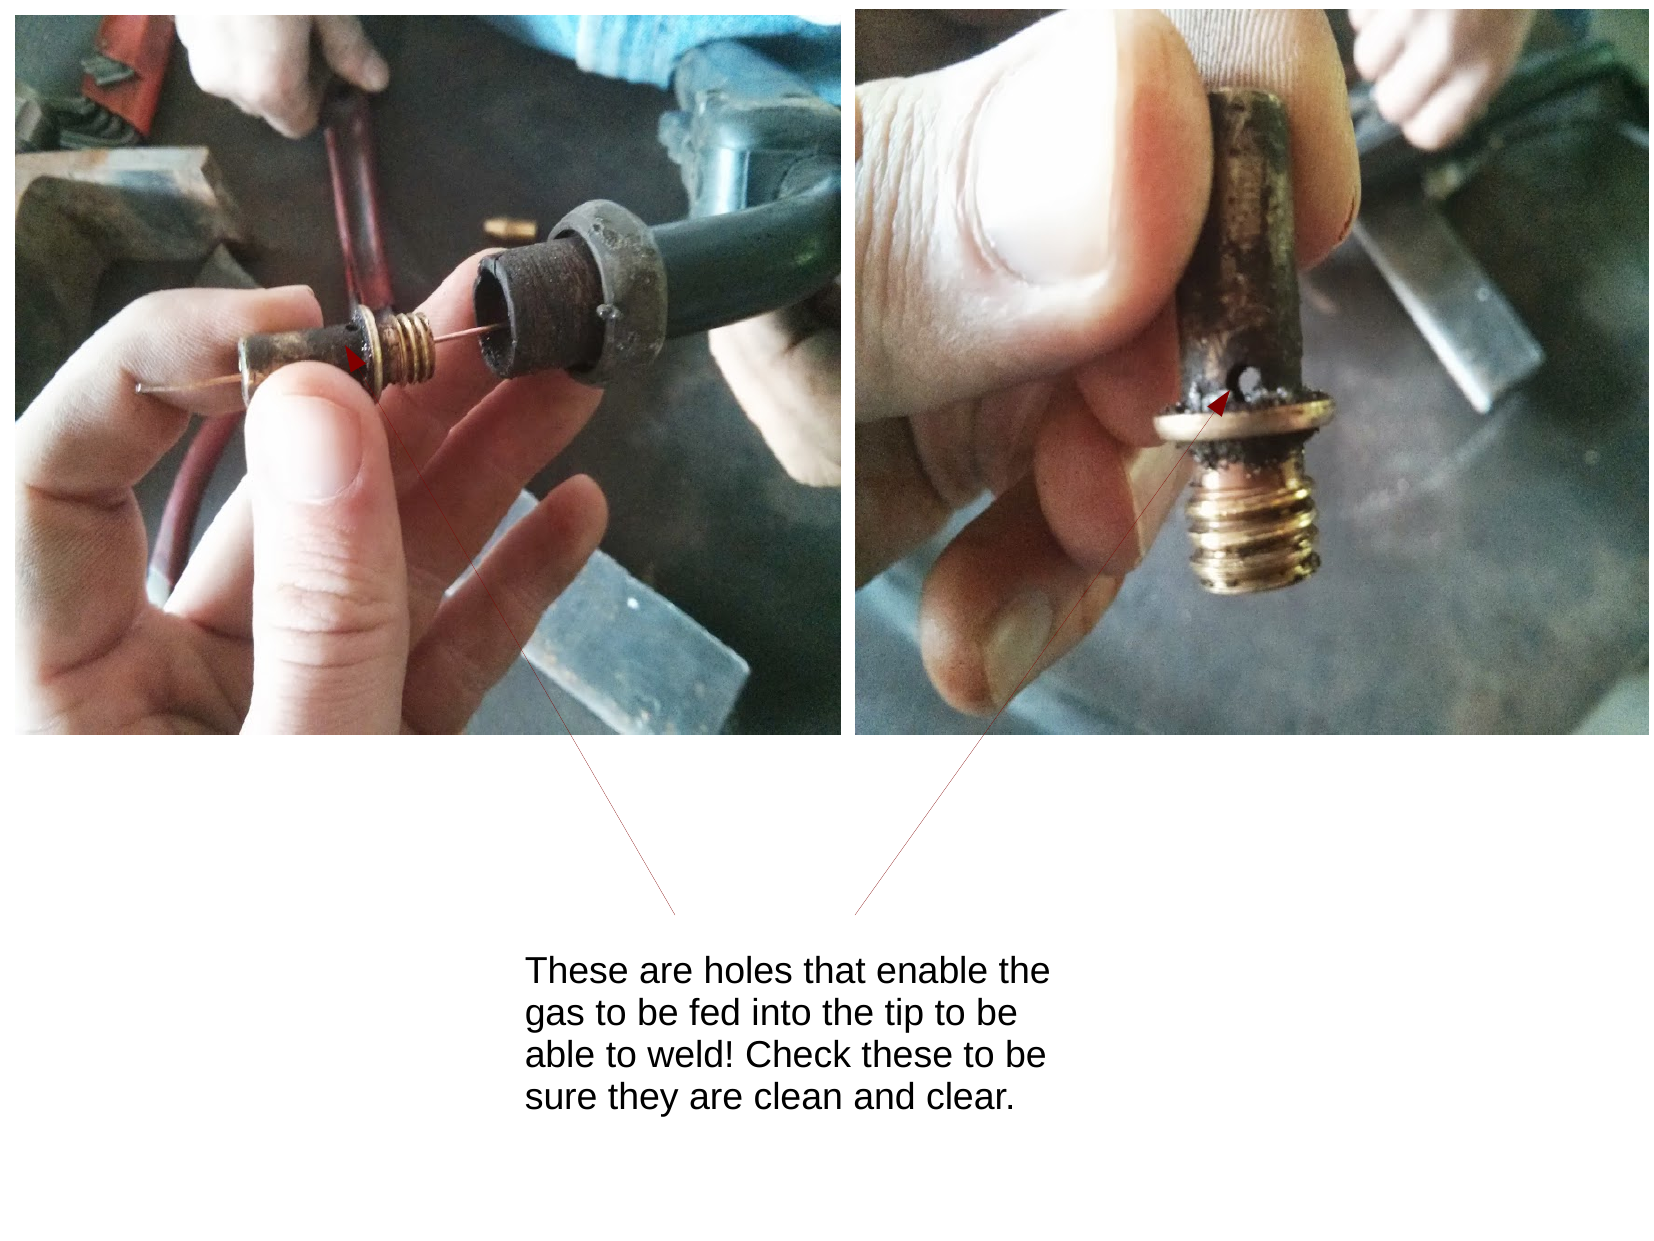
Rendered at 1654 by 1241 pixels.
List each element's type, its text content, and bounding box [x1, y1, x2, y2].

text_box These are holes that enable the gas to be fed into the tip to be able to weld! Check these to be sure they are clean and clear. [510, 941, 1096, 1126]
picture [855, 9, 1649, 736]
picture [15, 15, 841, 736]
